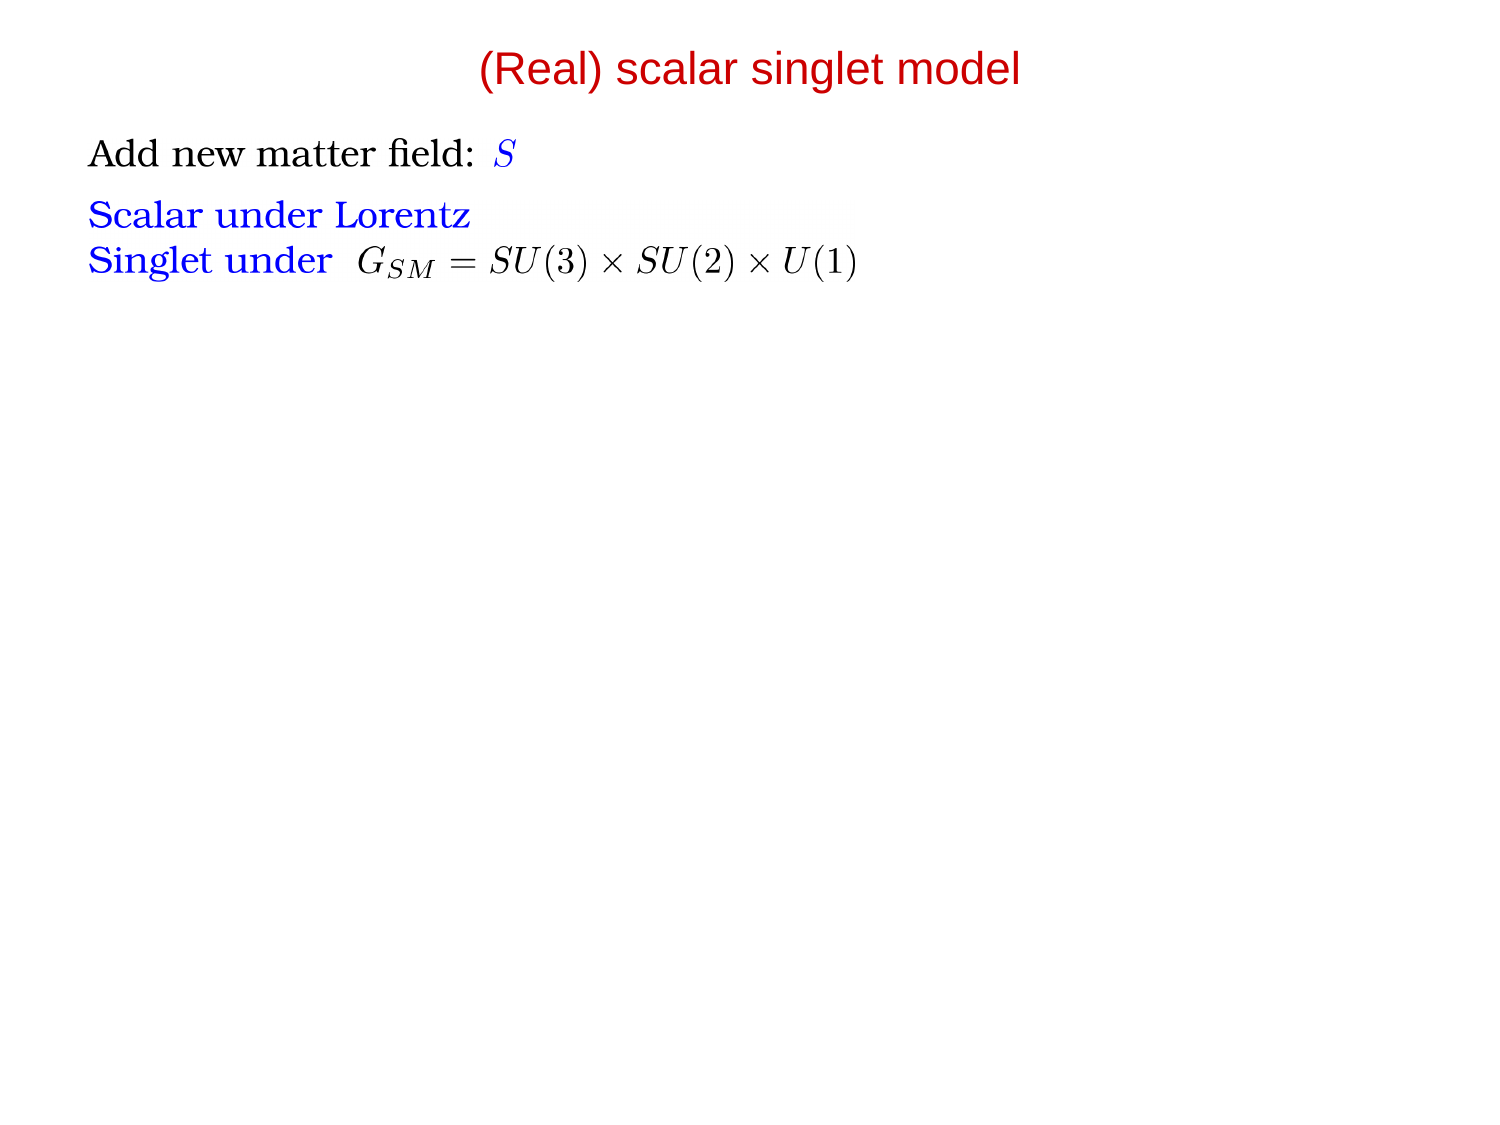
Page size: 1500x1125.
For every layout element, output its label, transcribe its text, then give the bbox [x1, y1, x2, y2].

text_box (Real) scalar singlet model [23, 35, 1477, 116]
picture [89, 200, 855, 282]
picture [87, 138, 516, 167]
